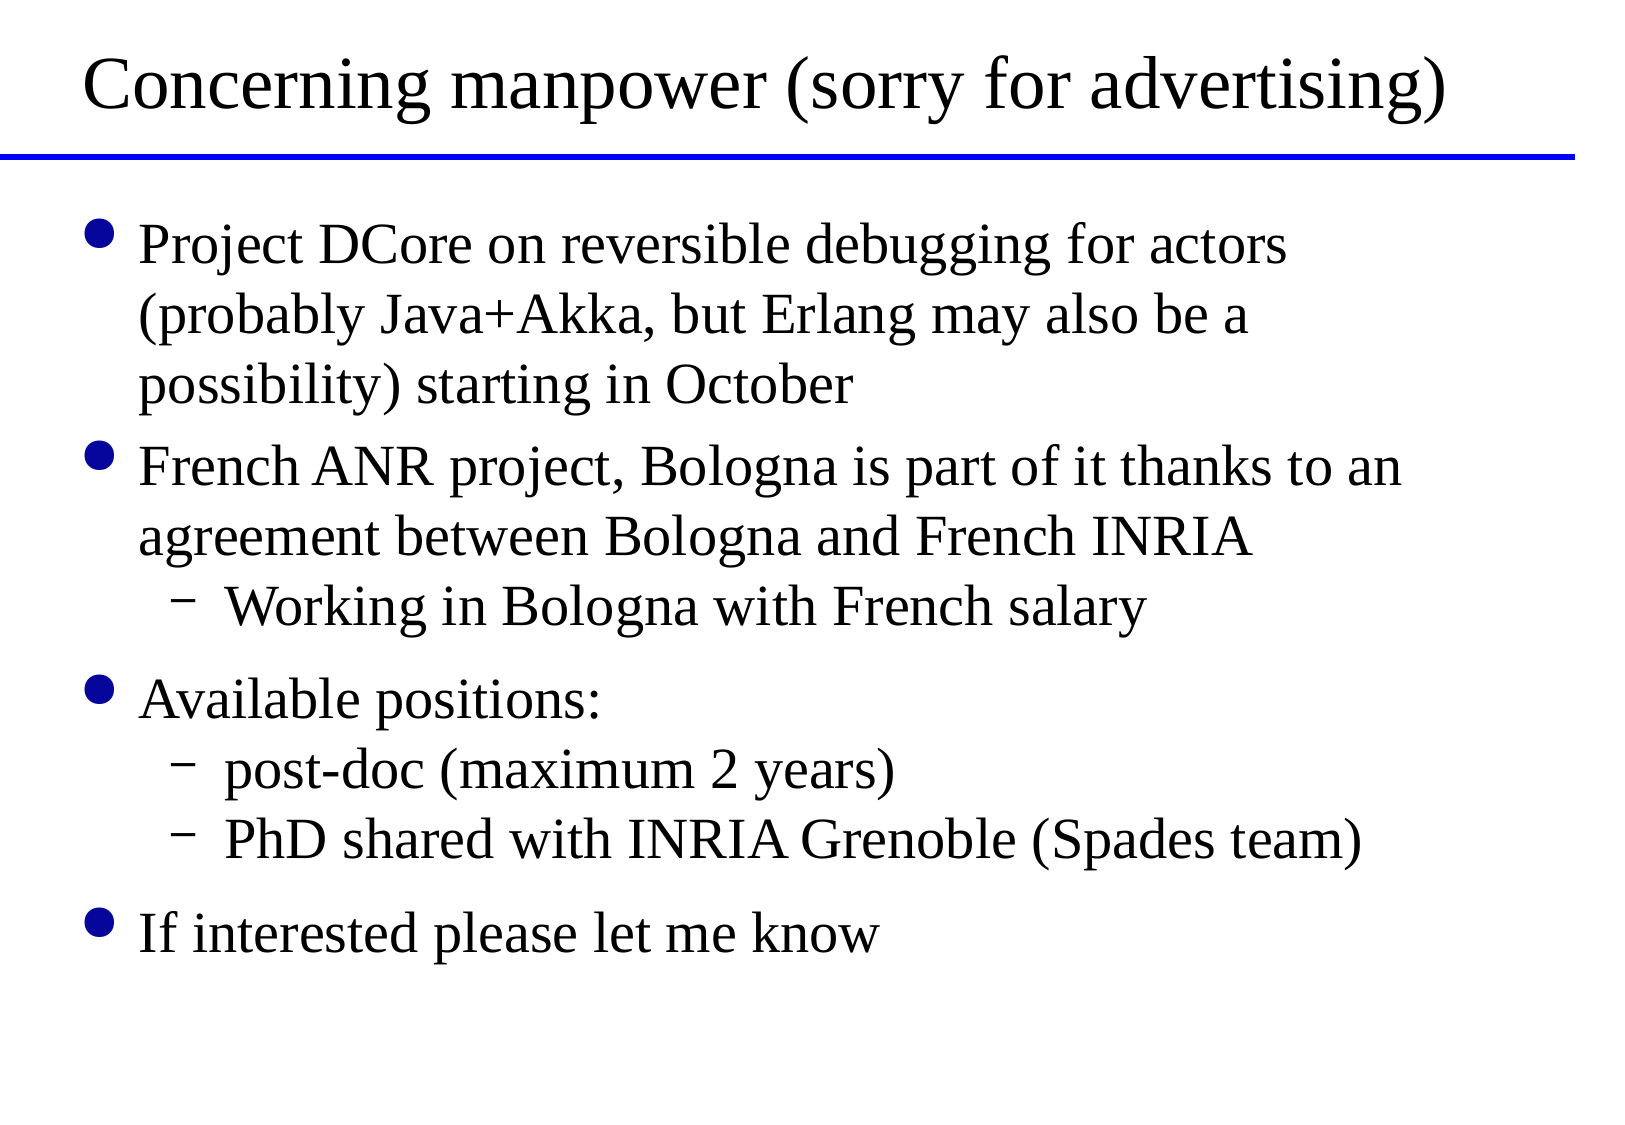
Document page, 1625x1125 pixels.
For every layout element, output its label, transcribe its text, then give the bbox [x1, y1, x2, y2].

title Concerning manpower (sorry for advertising) [67, 27, 1544, 131]
list Project DCore on reversible debugging for actors (probably Java+Akka, but Erlang may also be a possibility) starting in October French ANR project, Bologna is part of it thanks to an agreement between Bologna and French INRIA Working in Bologna with French salary Available positions: post-doc (maximum 2 years) PhD shared with INRIA Grenoble (Spades team) If interested please let me know [67, 198, 1478, 1061]
